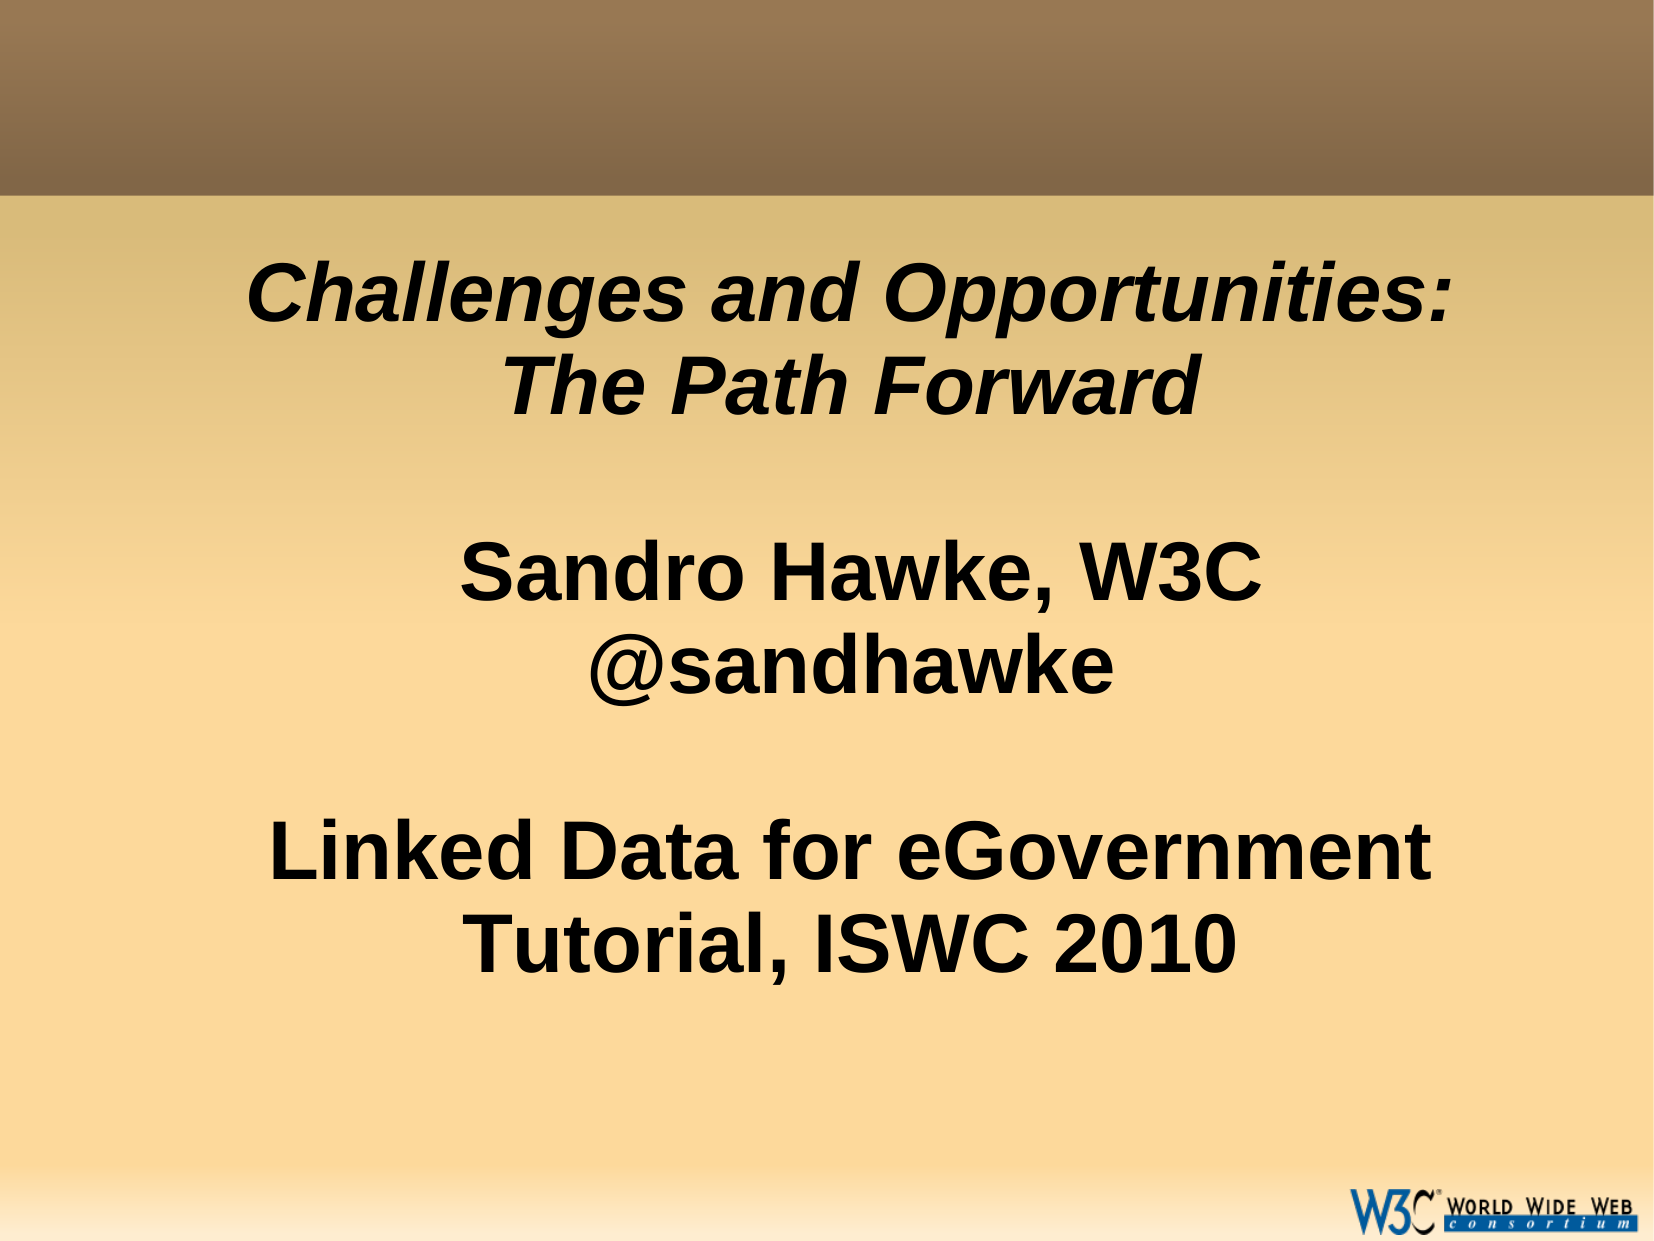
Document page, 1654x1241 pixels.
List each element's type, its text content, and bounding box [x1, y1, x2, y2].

picture [0, 0, 1654, 1241]
title Challenges and Opportunities: The Path Forward Sandro Hawke, W3C @sandhawke Linked Data for eGovernment Tutorial, ISWC 2010 [118, 153, 1584, 1241]
